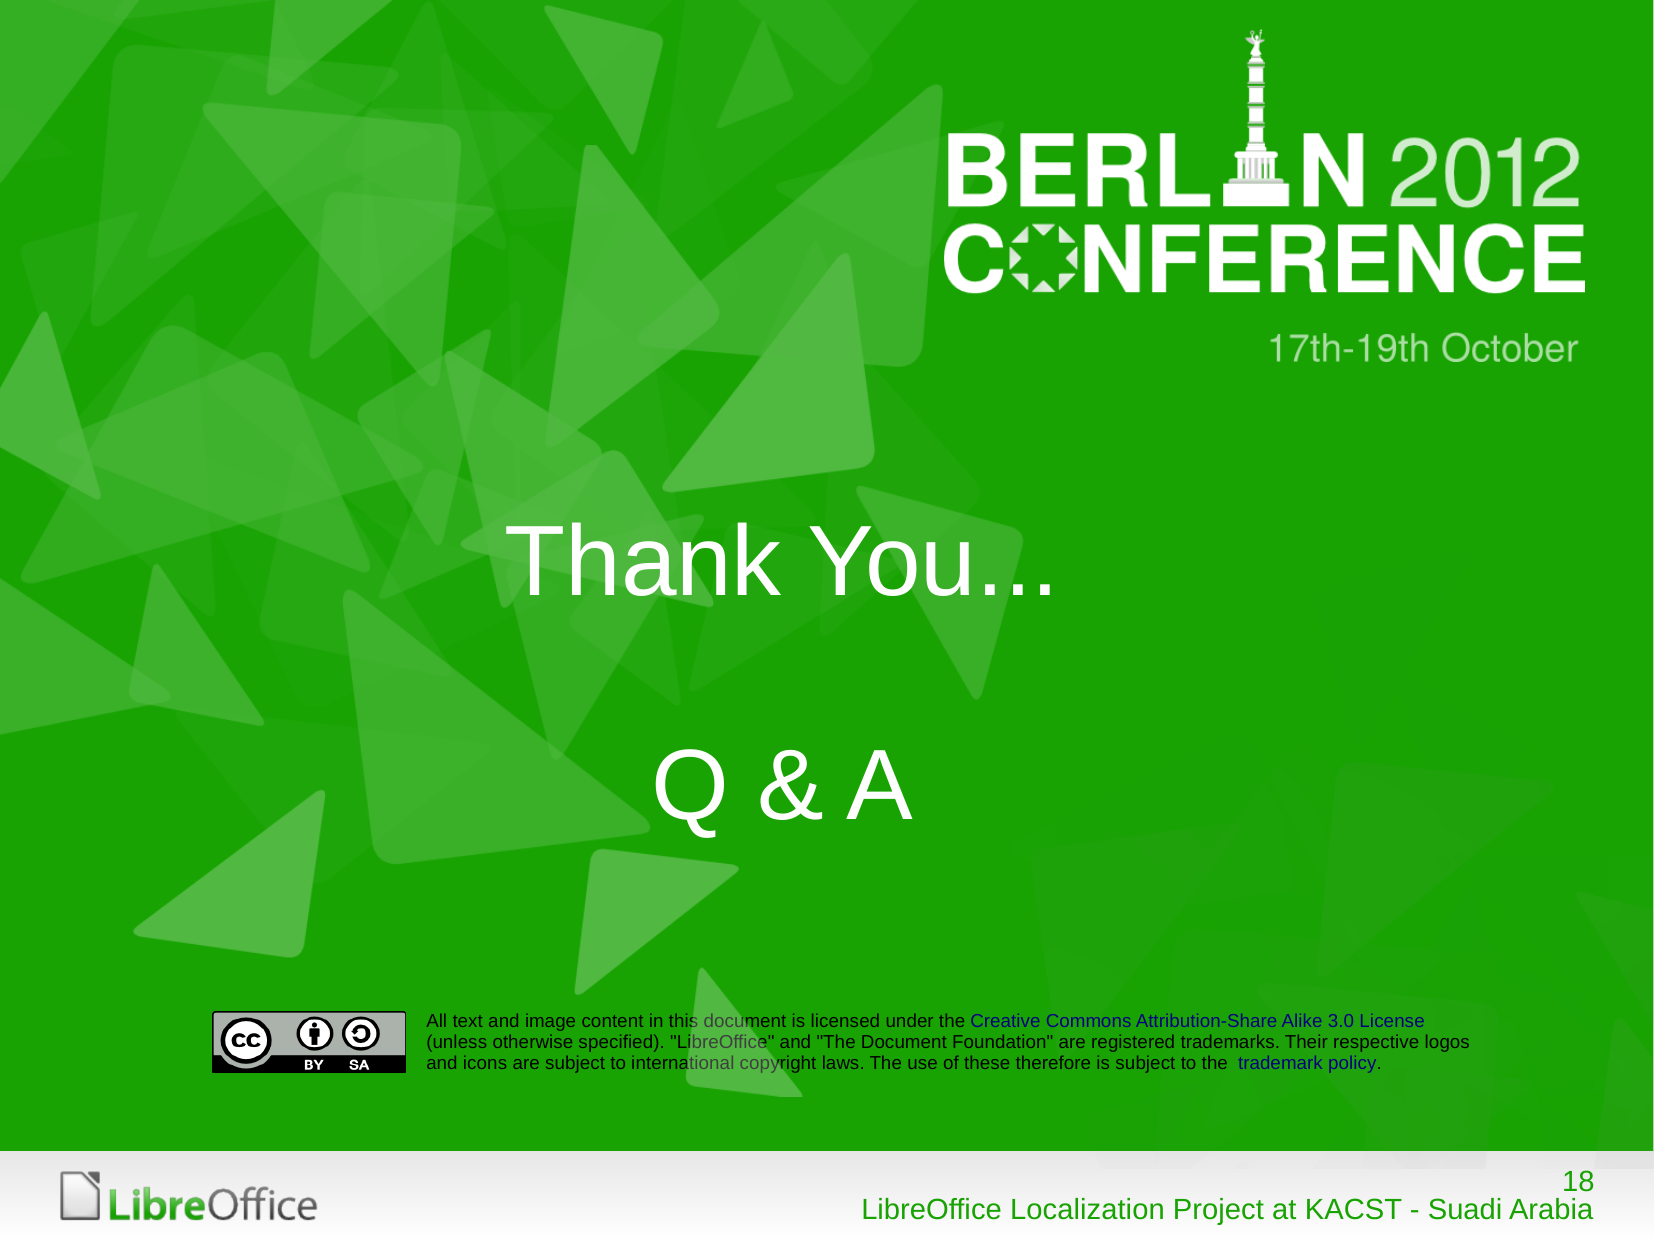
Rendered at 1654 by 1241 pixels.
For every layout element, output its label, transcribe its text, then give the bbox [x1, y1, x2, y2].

title Thank You... Q & A [147, 505, 1418, 841]
picture [0, 0, 1654, 1169]
picture [41, 1152, 337, 1240]
